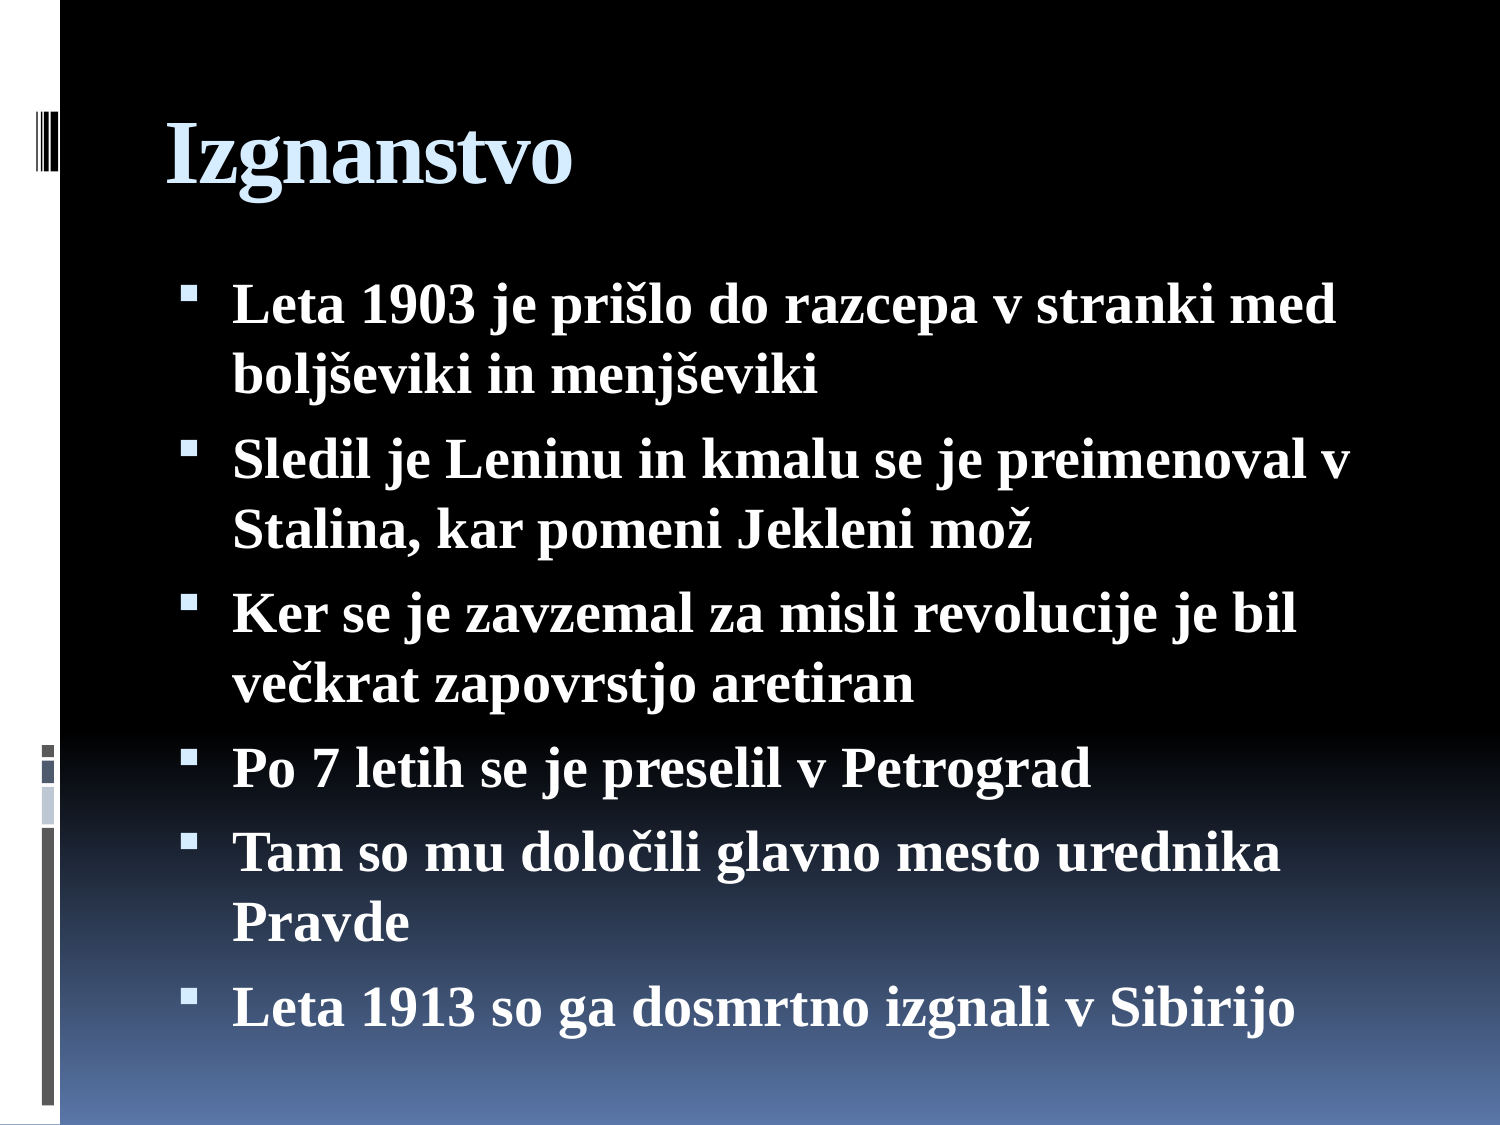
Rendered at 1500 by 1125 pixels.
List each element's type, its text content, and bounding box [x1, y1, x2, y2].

list Leta 1903 je prišlo do razcepa v stranki med boljševiki in menjševiki Sledil je Leninu in kmalu se je preimenoval v Stalina, kar pomeni Jekleni mož Ker se je zavzemal za misli revolucije je bil večkrat zapovrstjo aretiran Po 7 letih se je preselil v Petrograd Tam so mu določili glavno mesto urednika Pravde Leta 1913 so ga dosmrtno izgnali v Sibirijo [150, 257, 1465, 1079]
title Izgnanstvo [150, 84, 1425, 235]
